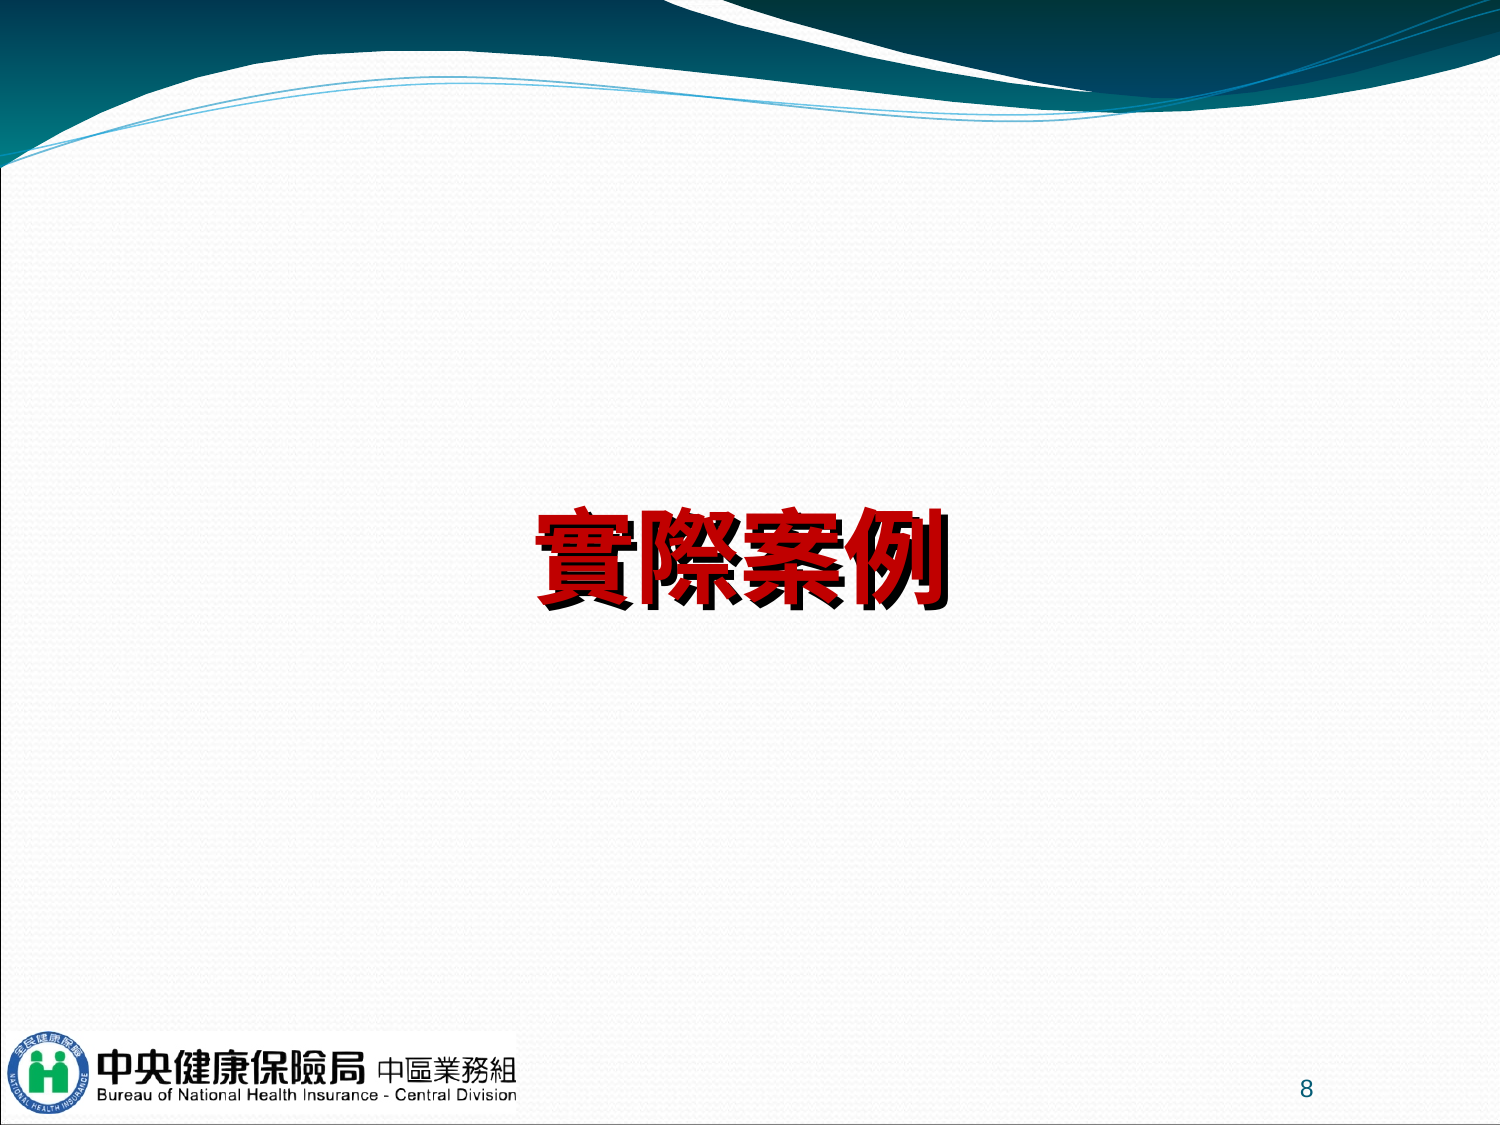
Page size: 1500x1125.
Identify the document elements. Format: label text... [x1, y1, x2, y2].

title 實際案例 [64, 456, 1415, 644]
text_box [1299, 1042, 1426, 1103]
